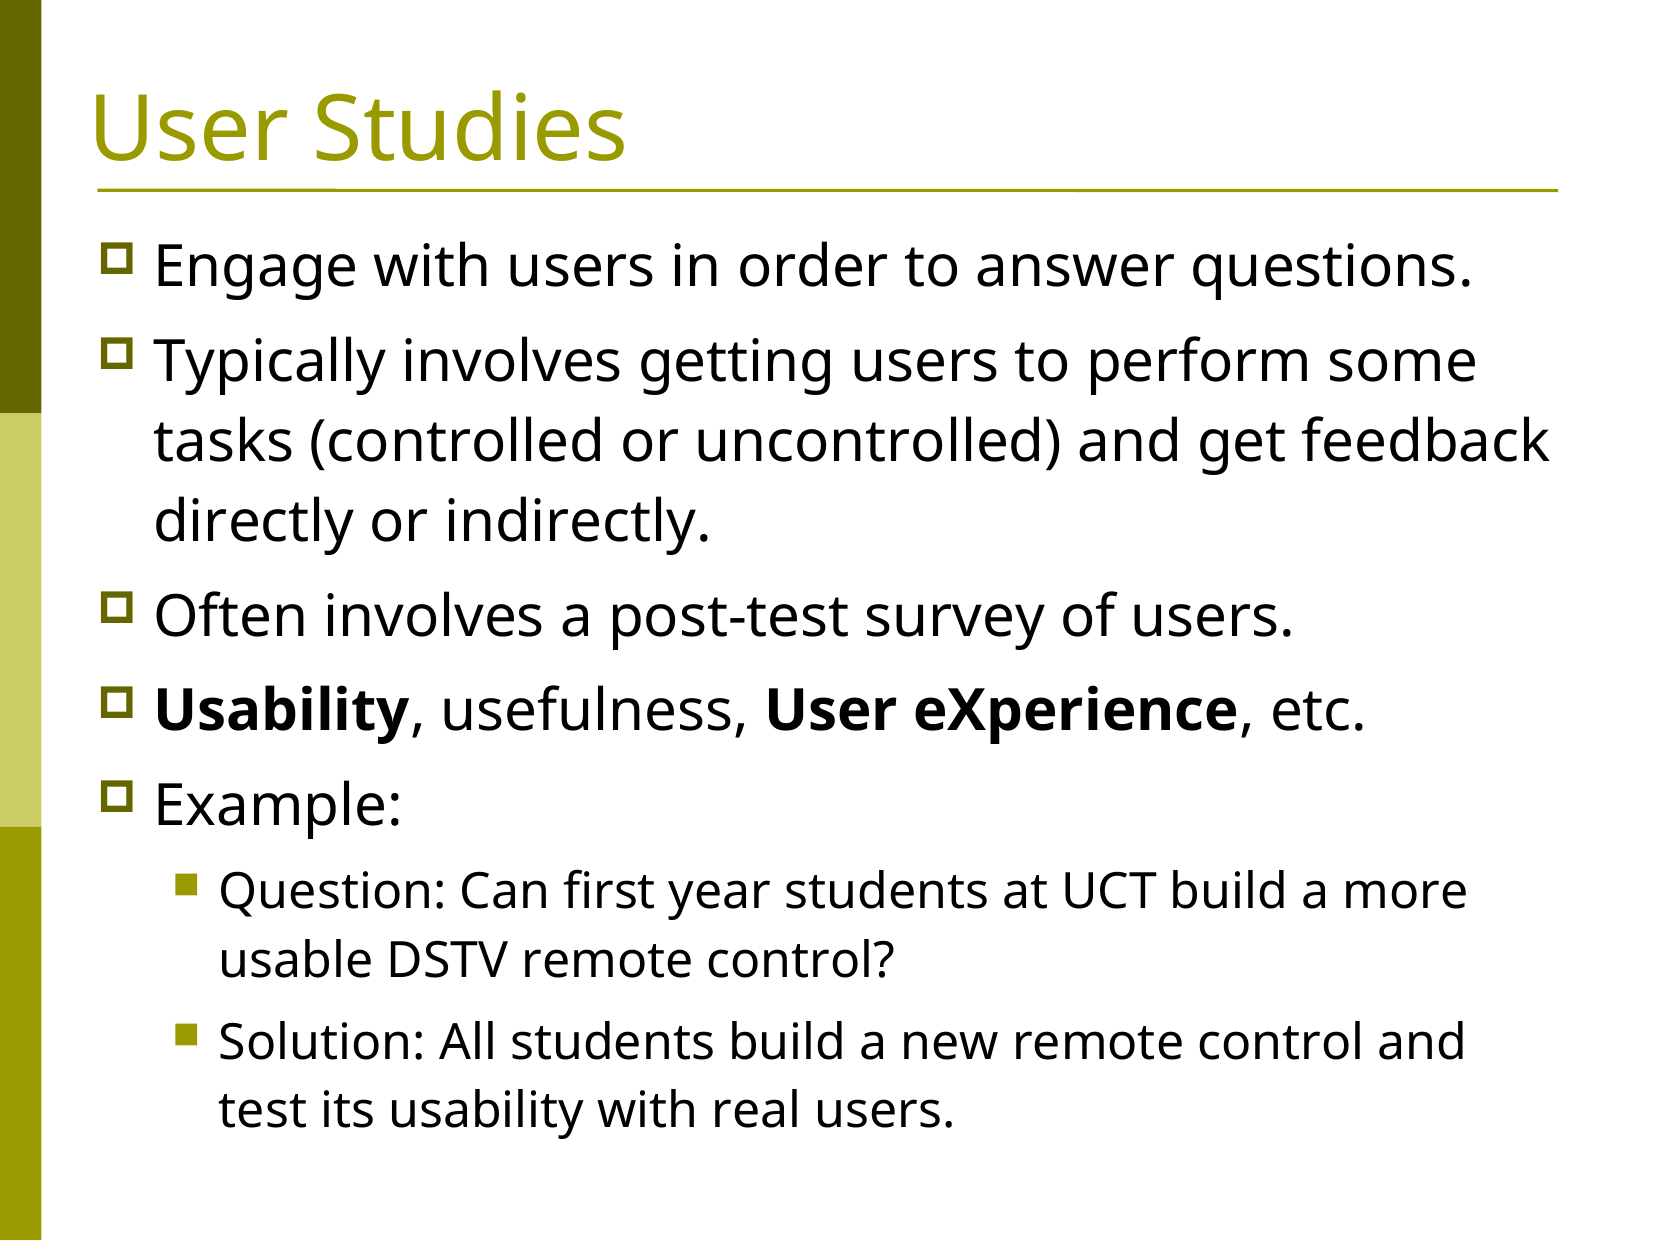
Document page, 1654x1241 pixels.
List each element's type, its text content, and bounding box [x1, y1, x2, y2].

list Engage with users in order to answer questions. Typically involves getting users to perform some tasks (controlled or uncontrolled) and get feedback directly or indirectly. Often involves a post-test survey of users. Usability, usefulness, User eXperience, etc. Example: Question: Can first year students at UCT build a more usable DSTV remote control? Solution: All students build a new remote control and test its usability with real users. [82, 216, 1571, 1133]
title User Studies [88, 43, 1577, 207]
